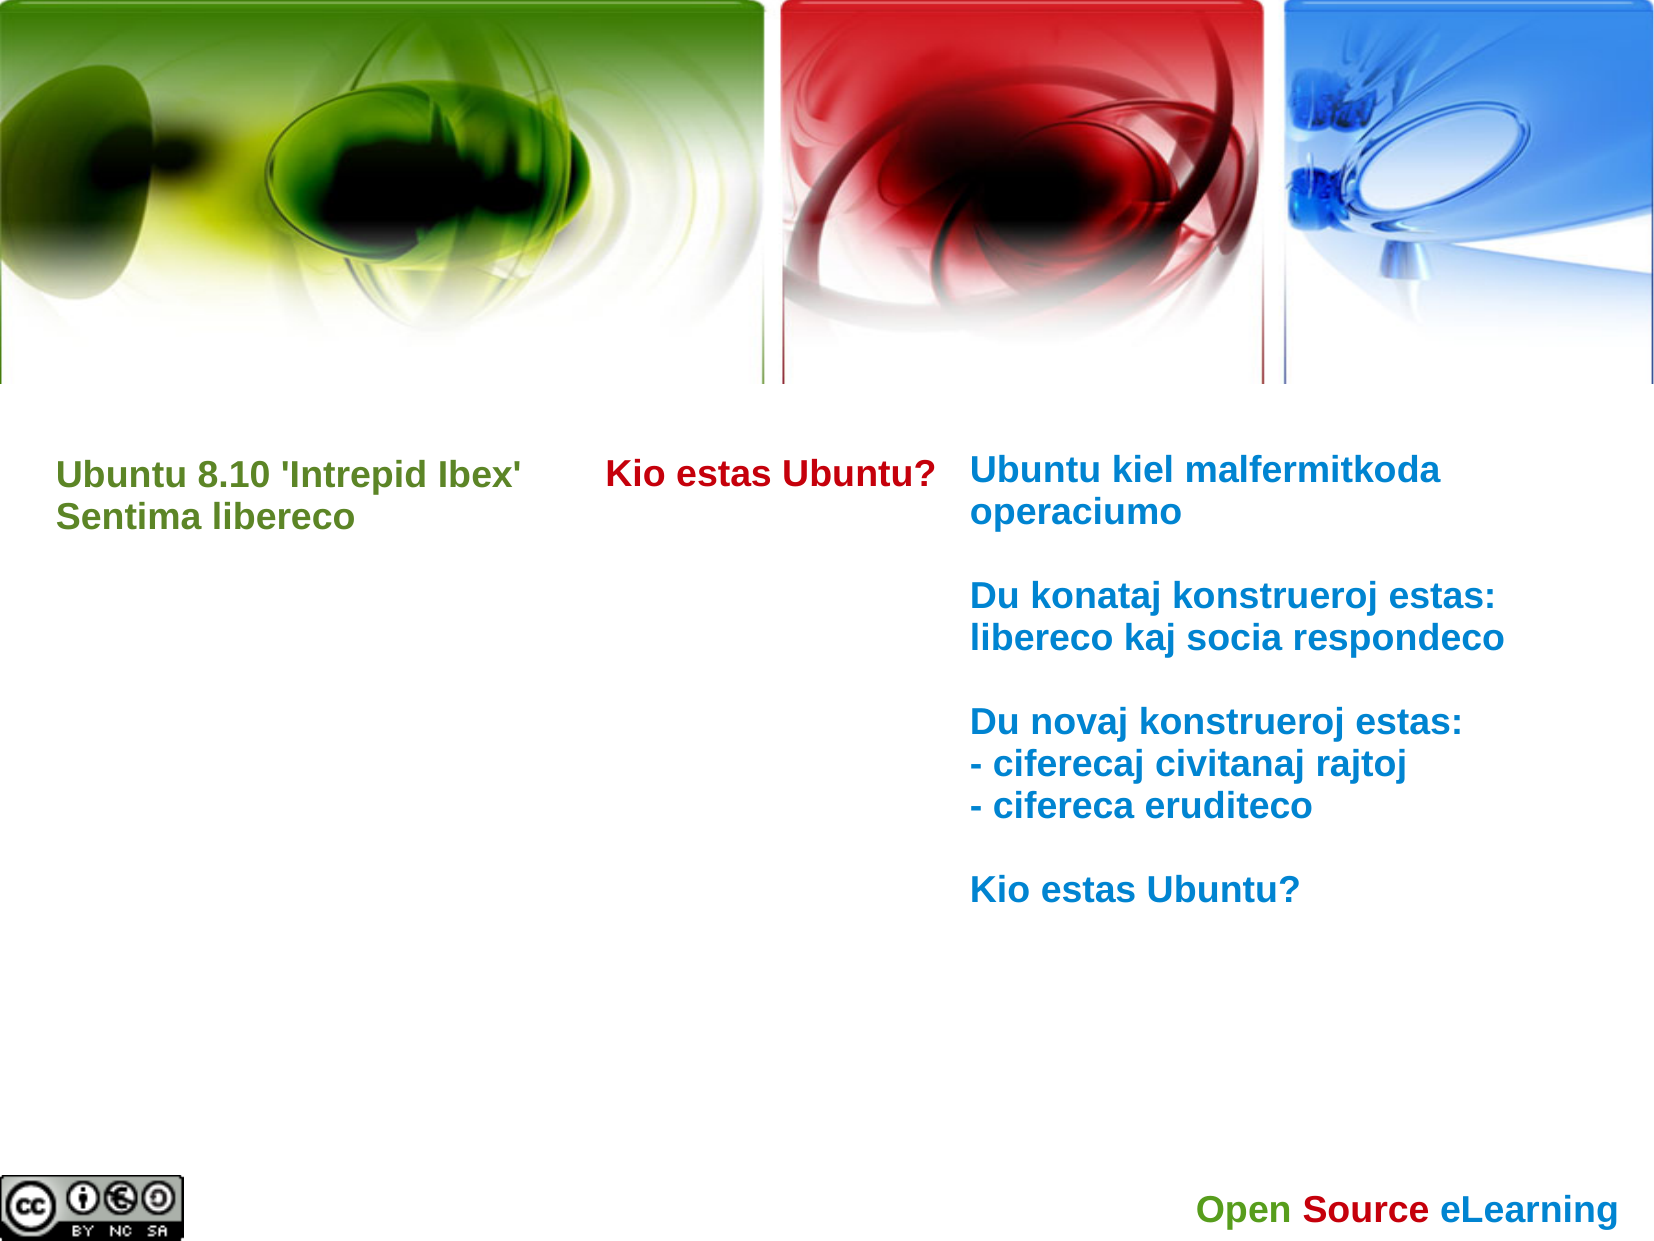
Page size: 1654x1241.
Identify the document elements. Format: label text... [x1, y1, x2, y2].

picture [0, 0, 1654, 384]
text_box Ubuntu 8.10 'Intrepid Ibex' Sentima libereco [41, 446, 694, 546]
picture [0, 1175, 184, 1241]
text_box Ubuntu kiel malfermitkoda operaciumo Du konataj konstrueroj estas: libereco kaj socia respondeco Du novaj konstrueroj estas: - ciferecaj civitanaj rajtoj - cifereca eruditeco Kio estas Ubuntu? [955, 441, 1654, 918]
text_box Open Source eLearning [1181, 1181, 1654, 1238]
text_box Kio estas Ubuntu? [590, 445, 1131, 502]
